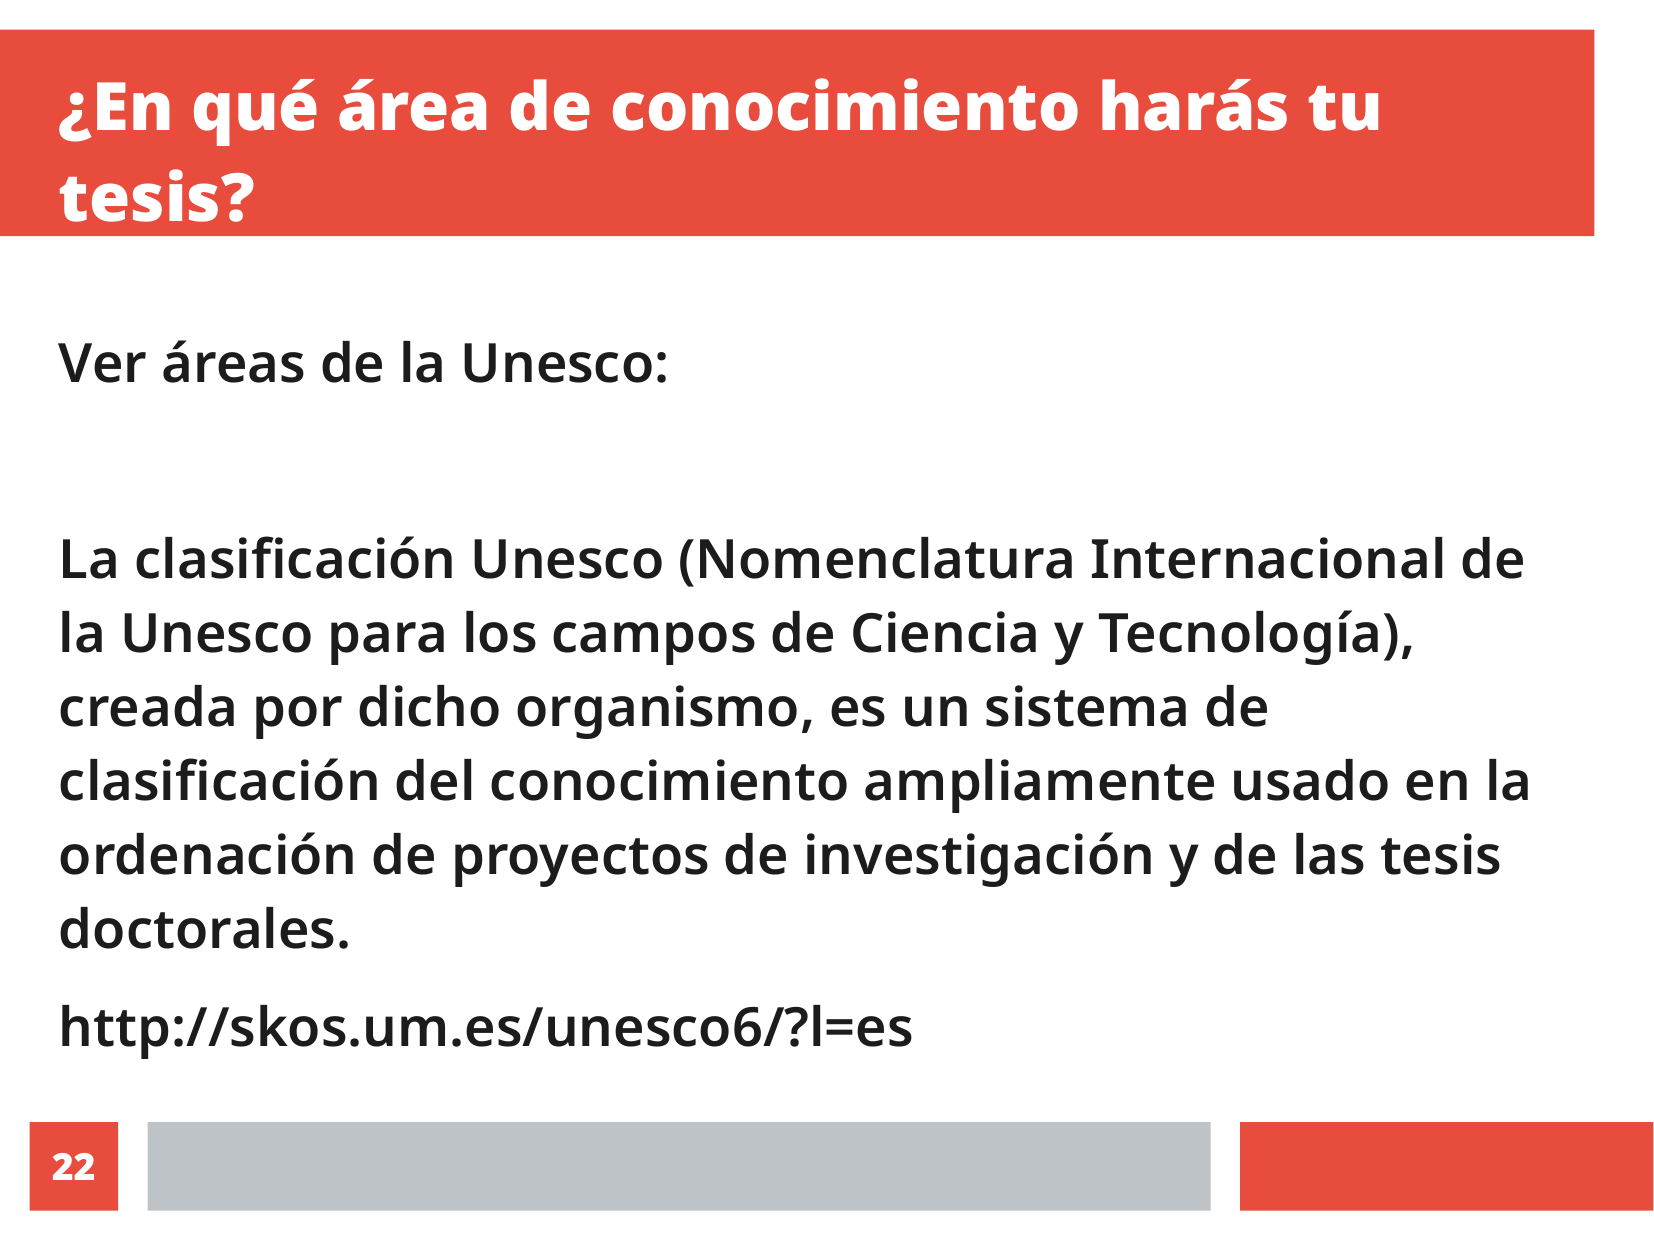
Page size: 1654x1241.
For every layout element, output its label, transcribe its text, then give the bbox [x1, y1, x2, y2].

list Ver áreas de la Unesco: La clasificación Unesco (Nomenclatura Internacional de la Unesco para los campos de Ciencia y Tecnología), creada por dicho organismo, es un sistema de clasificación del conocimiento ampliamente usado en la ordenación de proyectos de investigación y de las tesis doctorales. http://skos.um.es/unesco6/?l=es [59, 324, 1565, 1093]
title ¿En qué área de conocimiento harás tu tesis? [59, 59, 1595, 207]
